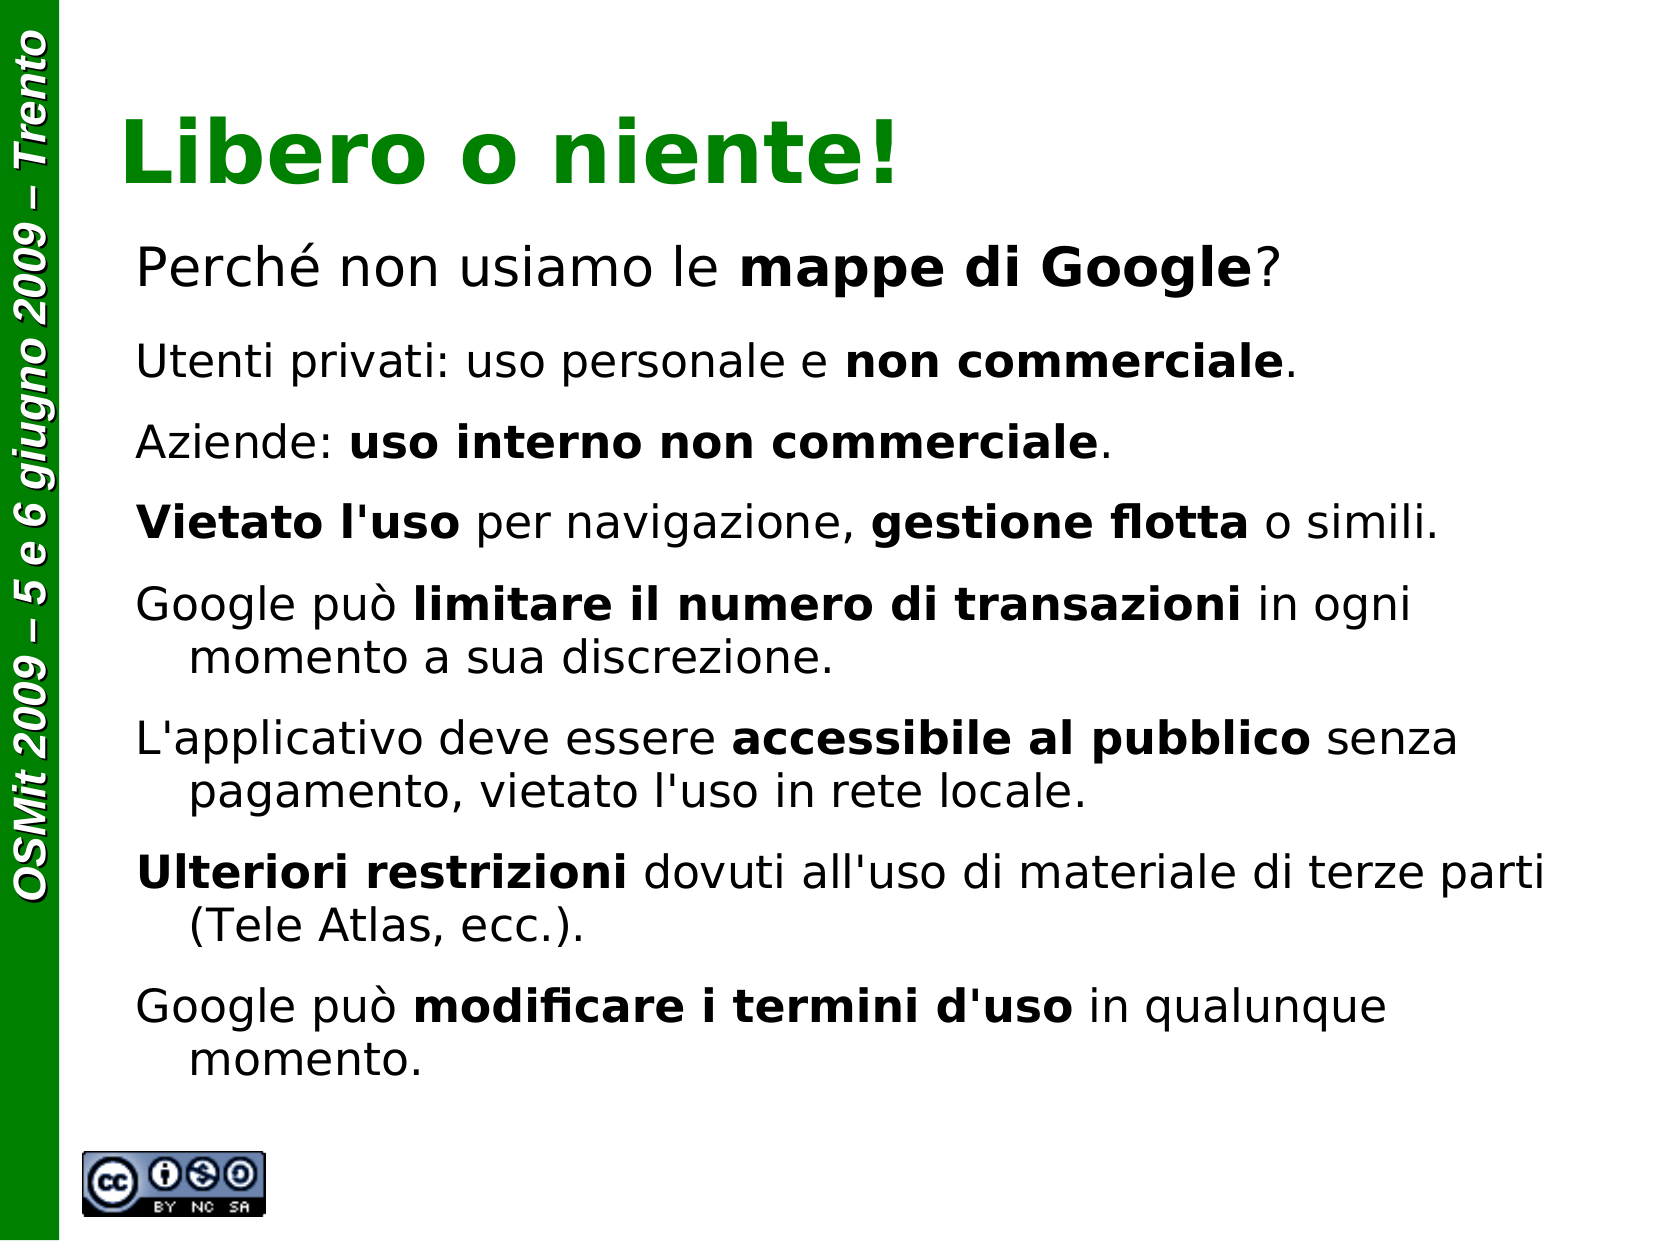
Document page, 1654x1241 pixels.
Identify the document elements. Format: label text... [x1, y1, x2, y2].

title Libero o niente! [118, 56, 1394, 236]
picture [82, 1151, 266, 1217]
list Perché non usiamo le mappe di Google? Utenti privati: uso personale e non commerciale. Aziende: uso interno non commerciale. Vietato l'uso per navigazione, gestione flotta o simili. Google può limitare il numero di transazioni in ogni momento a sua discrezione. L'applicativo deve essere accessibile al pubblico senza pagamento, vietato l'uso in rete locale. Ulteriori restrizioni dovuti all'uso di materiale di terze parti (Tele Atlas, ecc.). Google può modificare i termini d'uso in qualunque momento. [118, 236, 1565, 1087]
